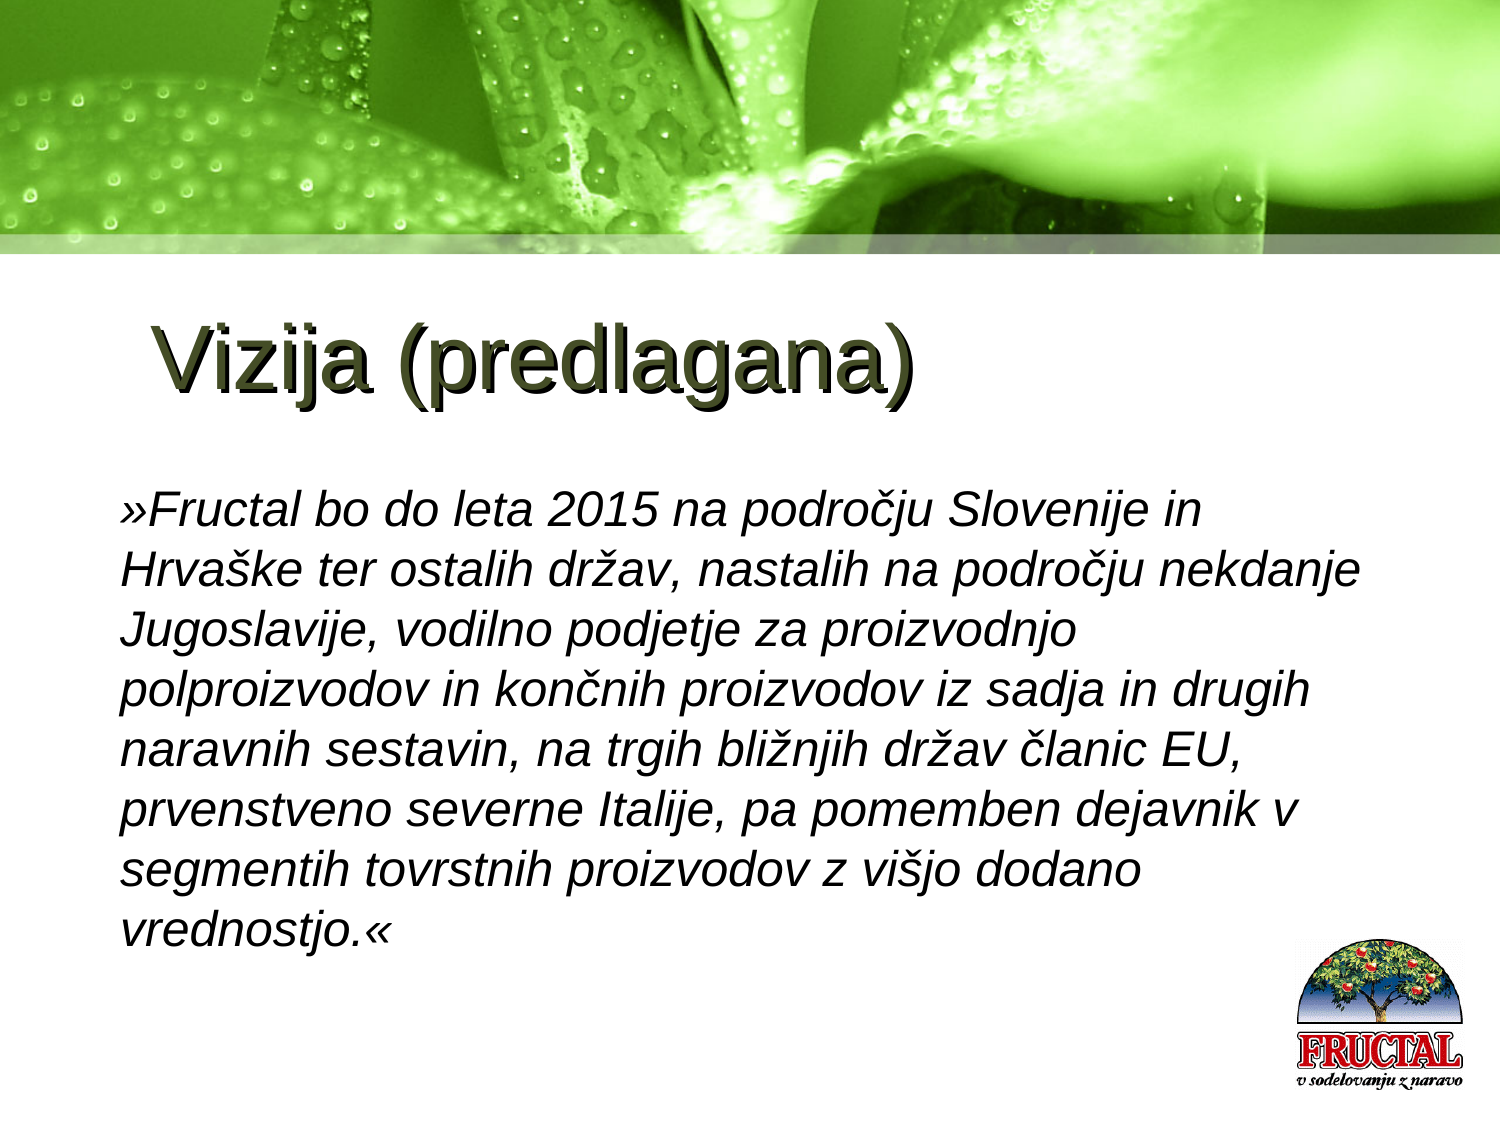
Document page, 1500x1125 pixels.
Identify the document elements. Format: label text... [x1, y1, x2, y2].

text_box »Fructal bo do leta 2015 na področju Slovenije in Hrvaške ter ostalih držav, nastalih na področju nekdanje Jugoslavije, vodilno podjetje za proizvodnjo polproizvodov in končnih proizvodov iz sadja in drugih naravnih sestavin, na trgih bližnjih držav članic EU, prvenstveno severne Italije, pa pomemben dejavnik v segmentih tovrstnih proizvodov z višjo dodano vrednostjo.« [53, 468, 1412, 1027]
picture [0, 0, 1500, 1125]
text_box Vizija (predlagana) [100, 271, 1438, 435]
